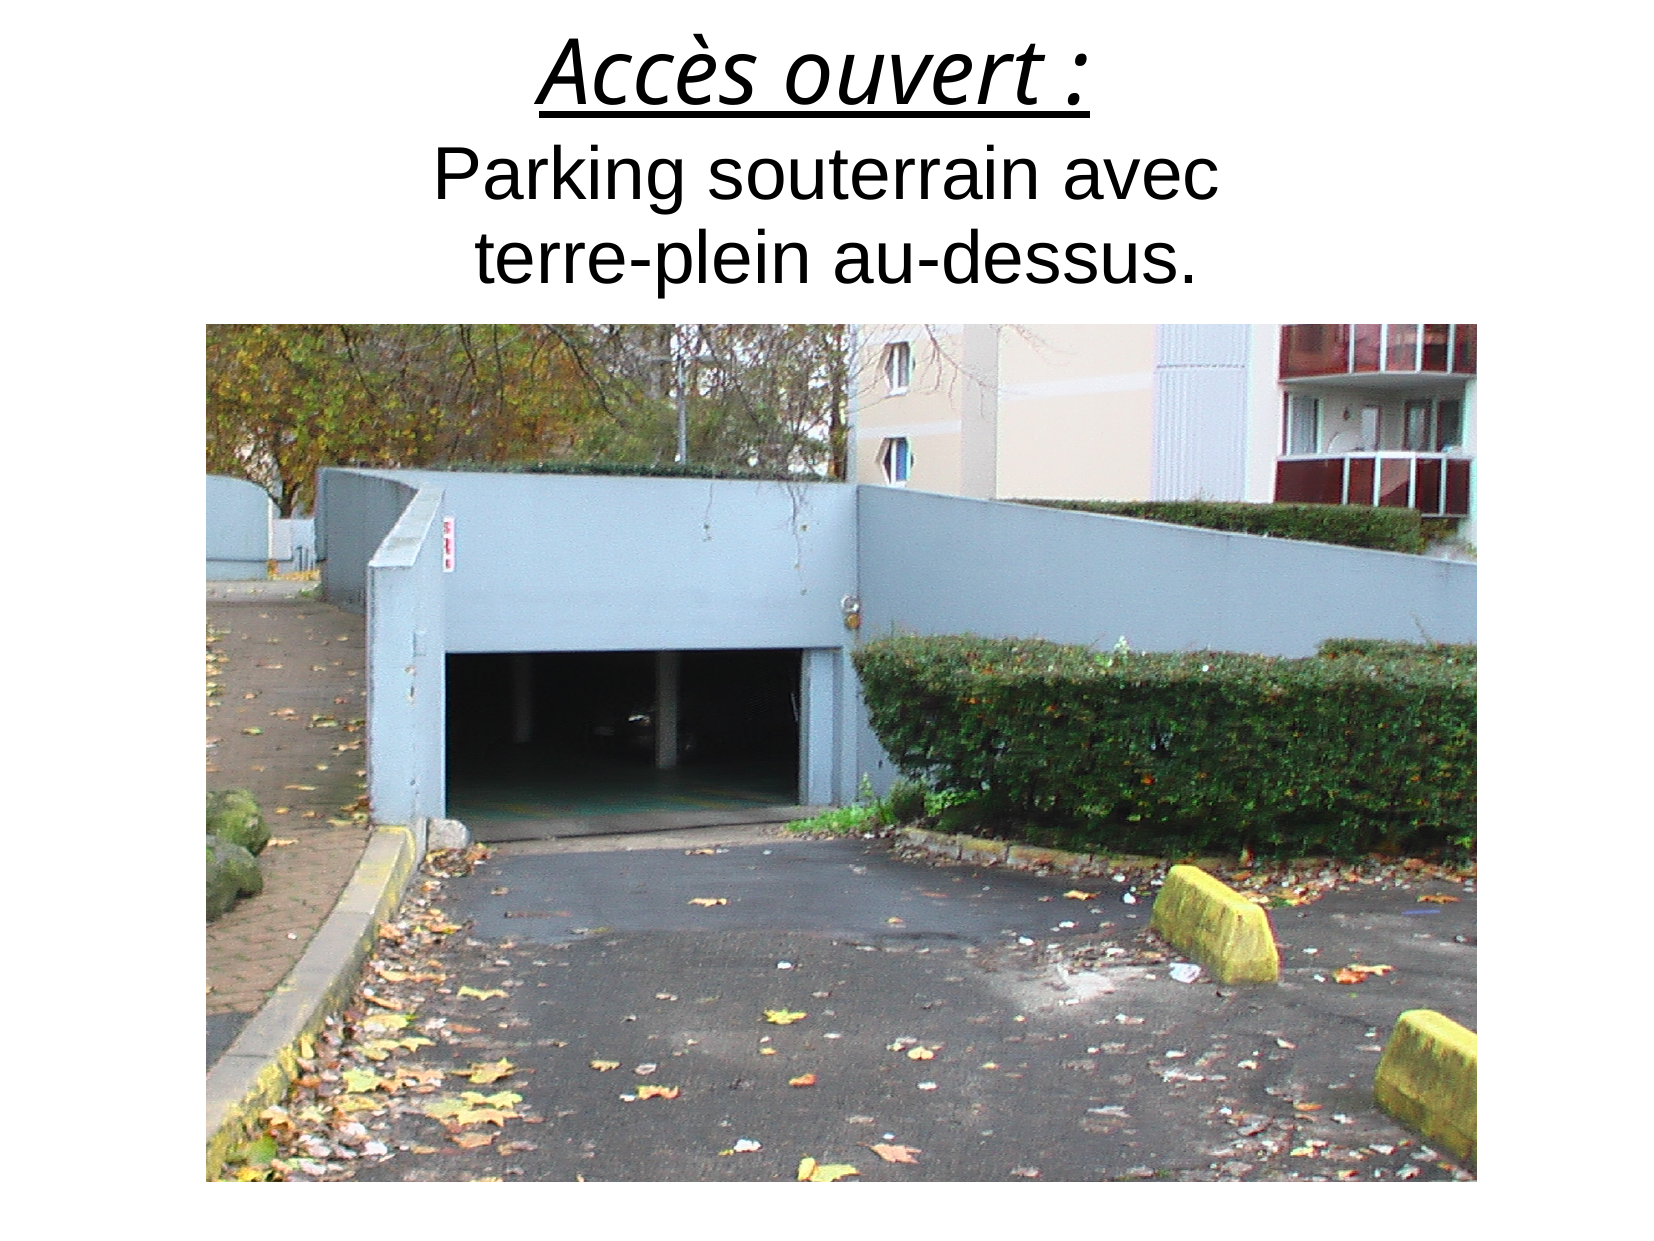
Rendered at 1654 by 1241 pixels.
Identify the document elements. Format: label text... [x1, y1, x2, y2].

title Accès ouvert : Parking souterrain avec terre-plein au-dessus. [82, 5, 1571, 301]
picture [206, 324, 1477, 1182]
